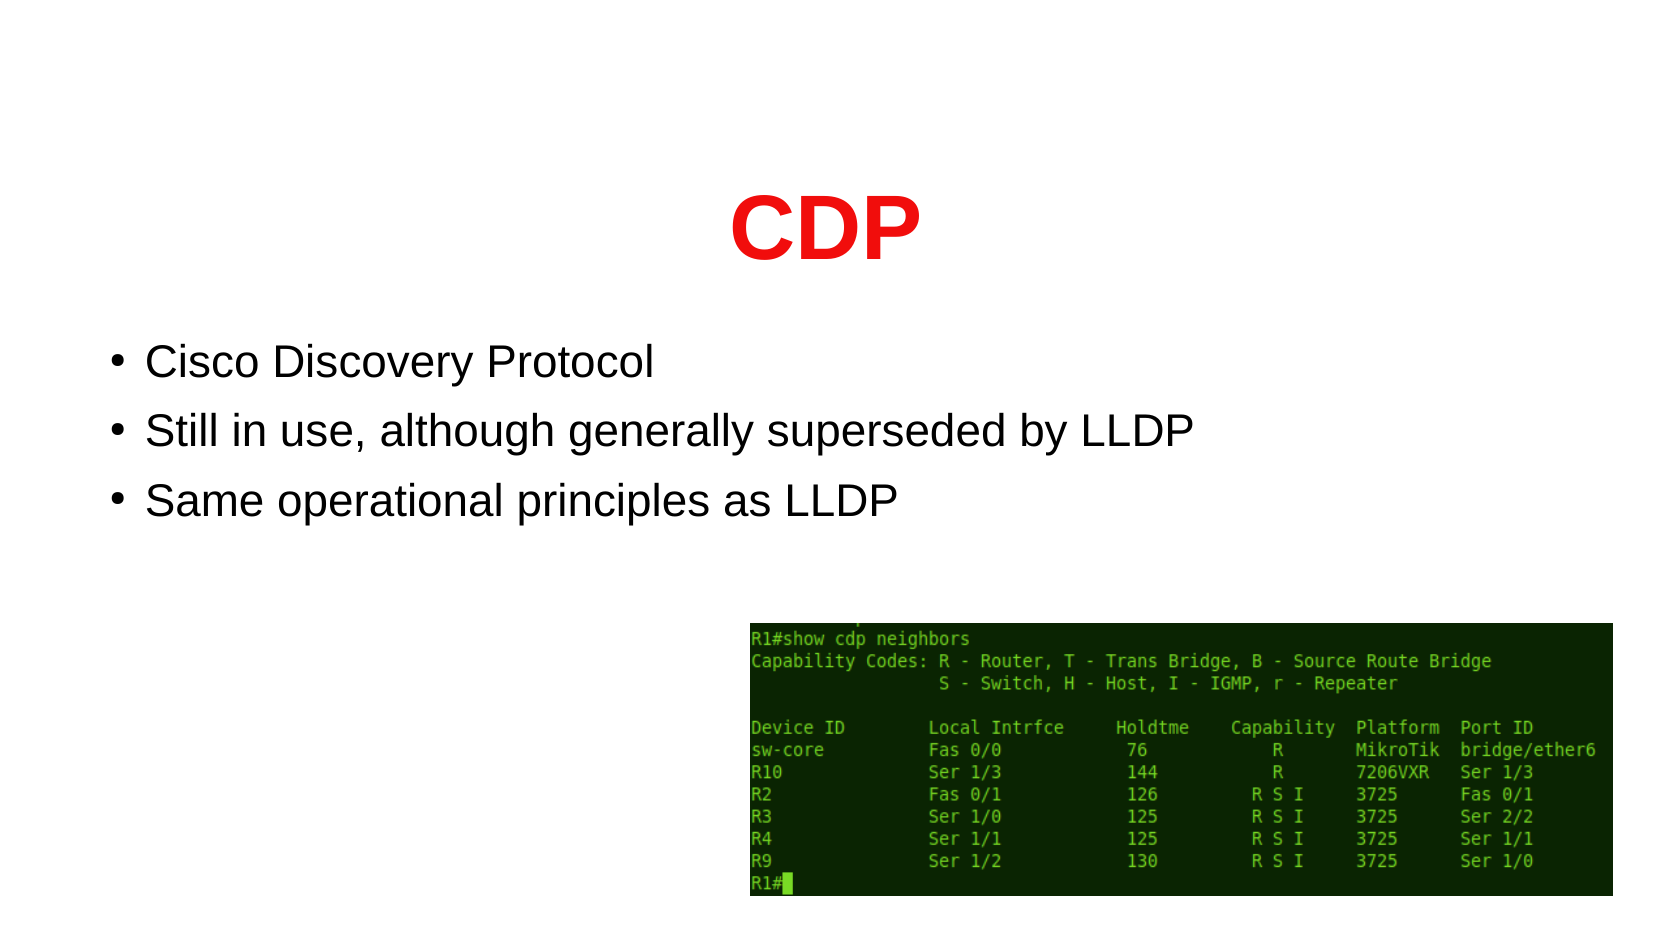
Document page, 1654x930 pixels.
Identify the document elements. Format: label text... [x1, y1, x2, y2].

picture [750, 623, 1613, 896]
subtitle Cisco Discovery Protocol Still in use, although generally superseded by LLDP Same operational principles as LLDP [88, 335, 1577, 526]
title CDP [82, 150, 1571, 306]
